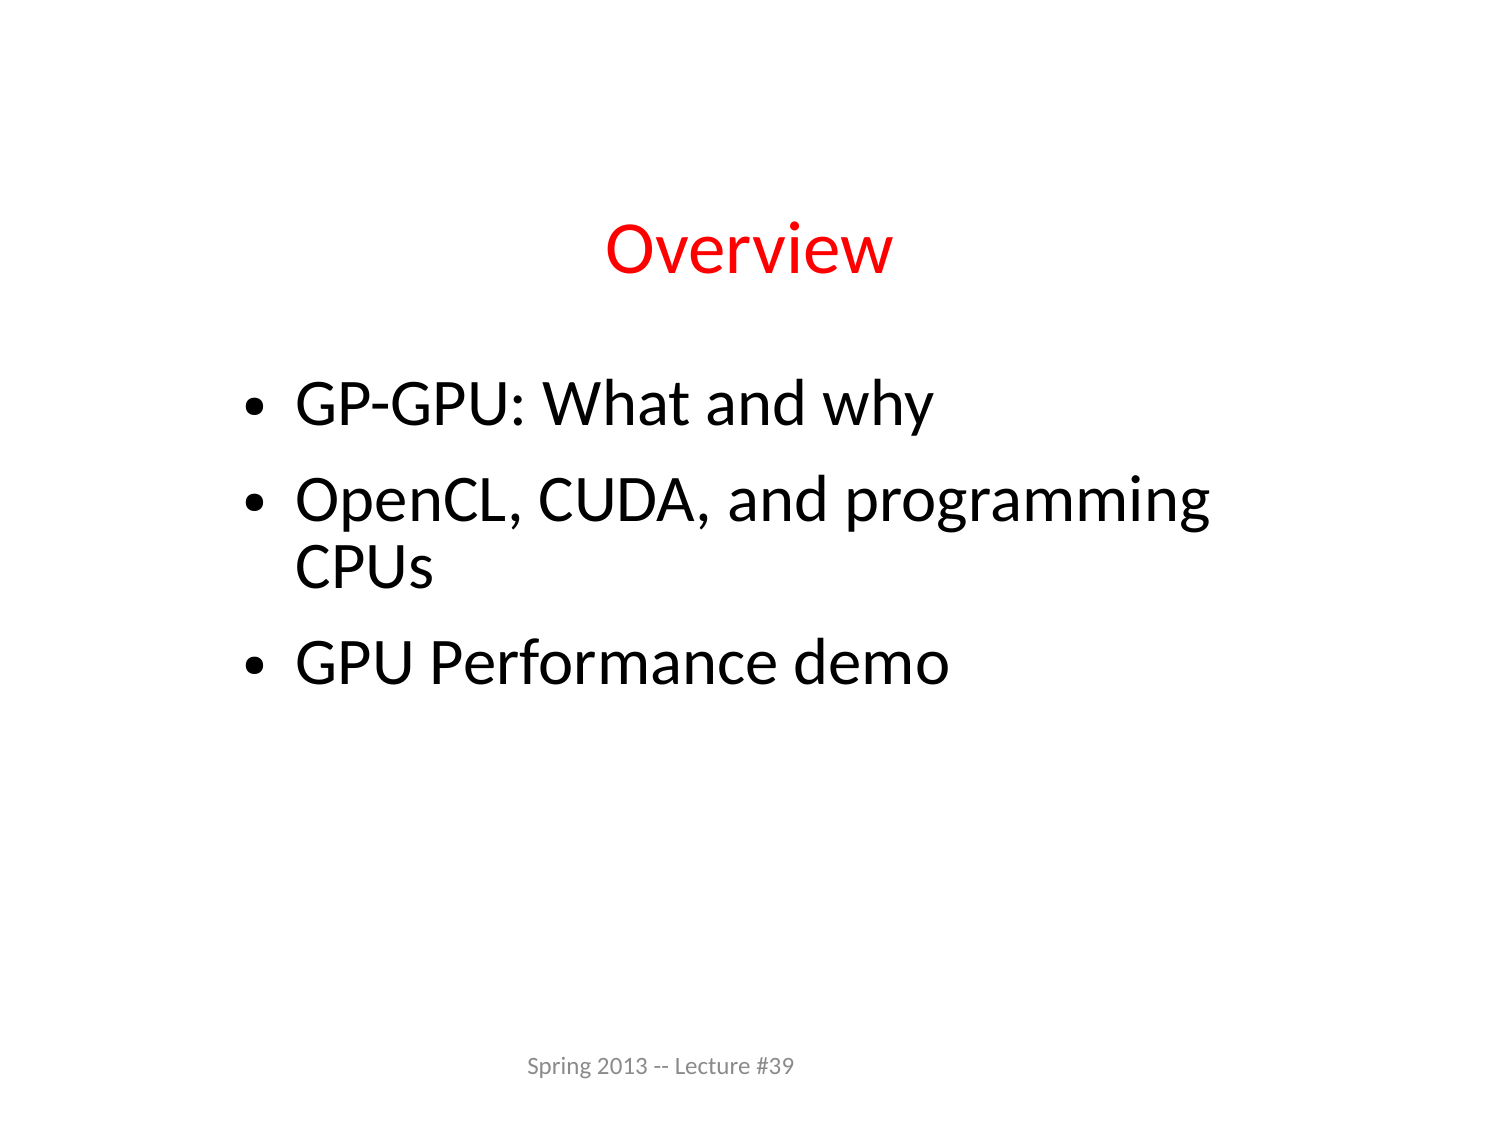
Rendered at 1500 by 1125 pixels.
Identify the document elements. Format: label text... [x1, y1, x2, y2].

list GP-GPU: What and why OpenCL, CUDA, and programming CPUs GPU Performance demo [225, 375, 1275, 925]
title Overview [112, 133, 1388, 376]
